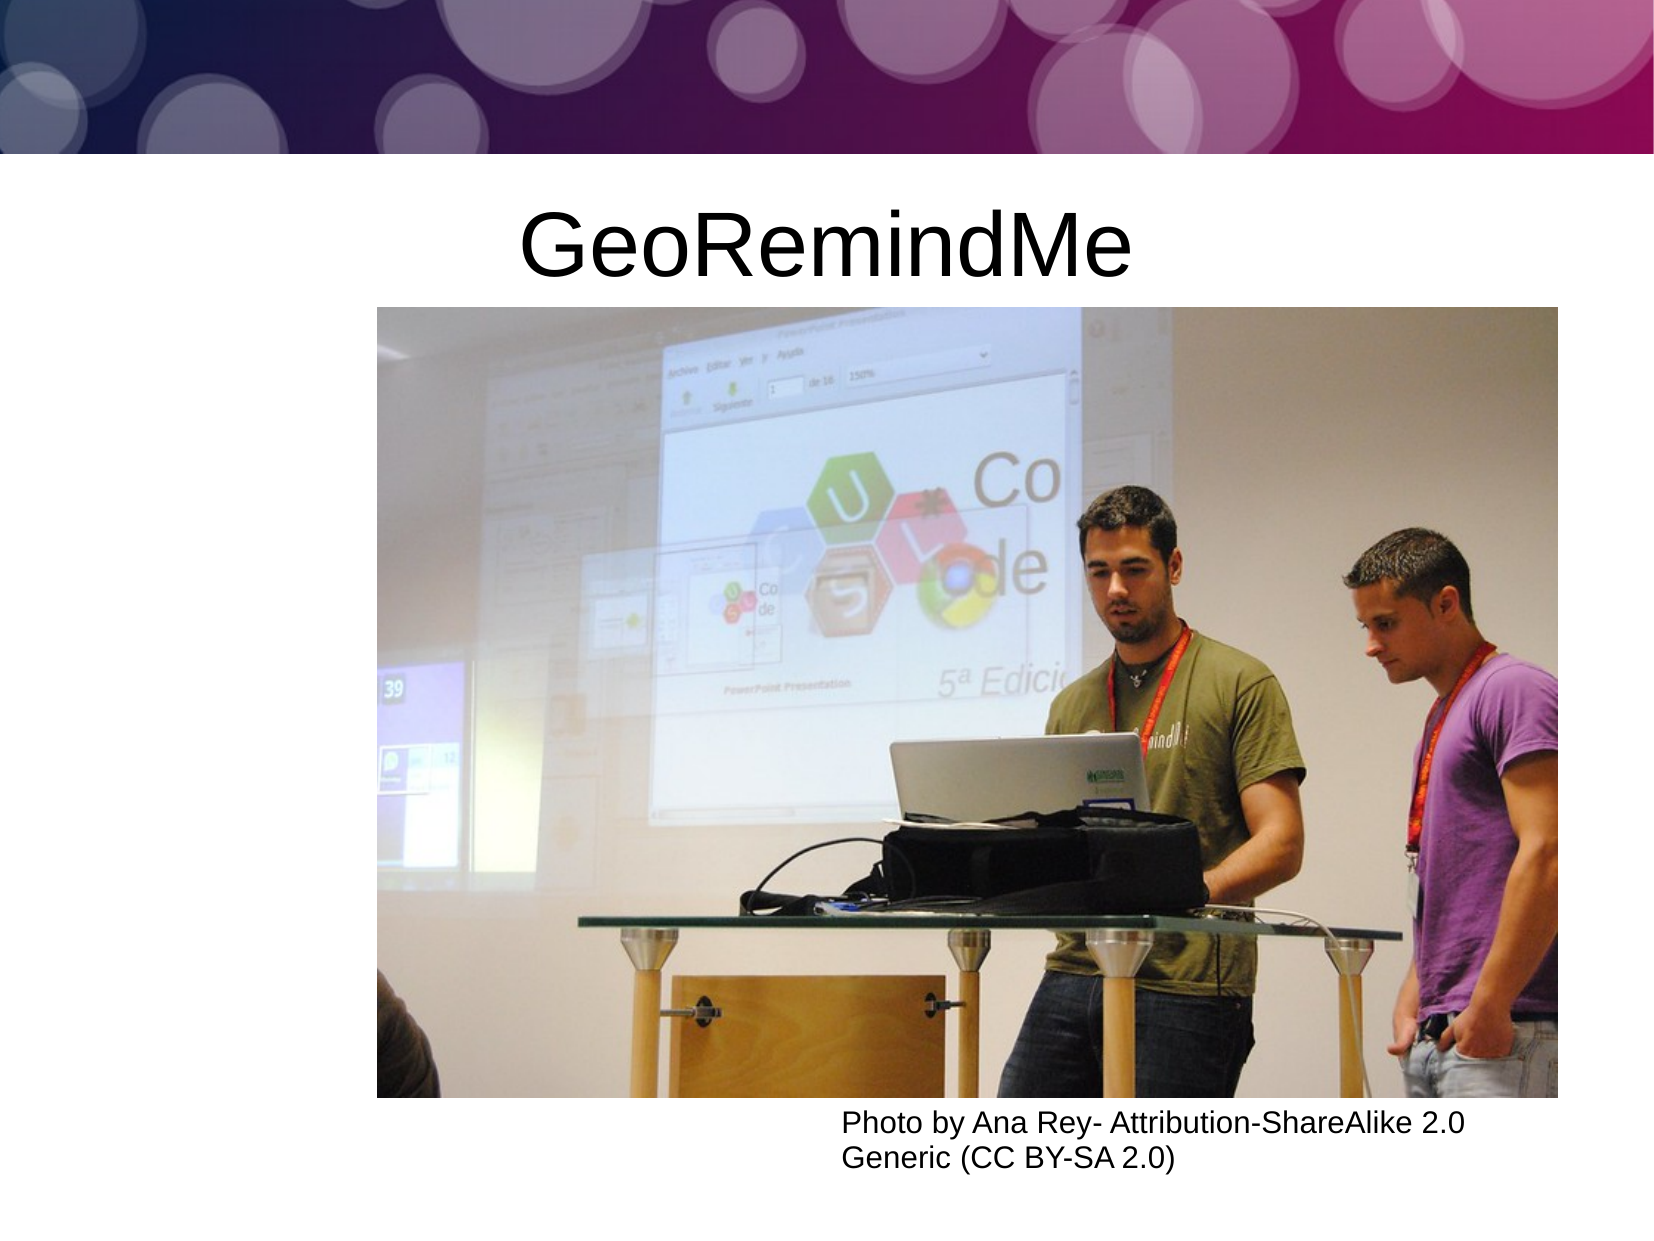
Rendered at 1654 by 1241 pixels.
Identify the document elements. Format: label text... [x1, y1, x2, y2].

picture [0, 0, 1654, 154]
text_box Photo by Ana Rey- Attribution-ShareAlike 2.0 Generic (CC BY-SA 2.0) [826, 1098, 1489, 1183]
picture [377, 307, 1558, 1098]
title GeoRemindMe [82, 159, 1571, 331]
